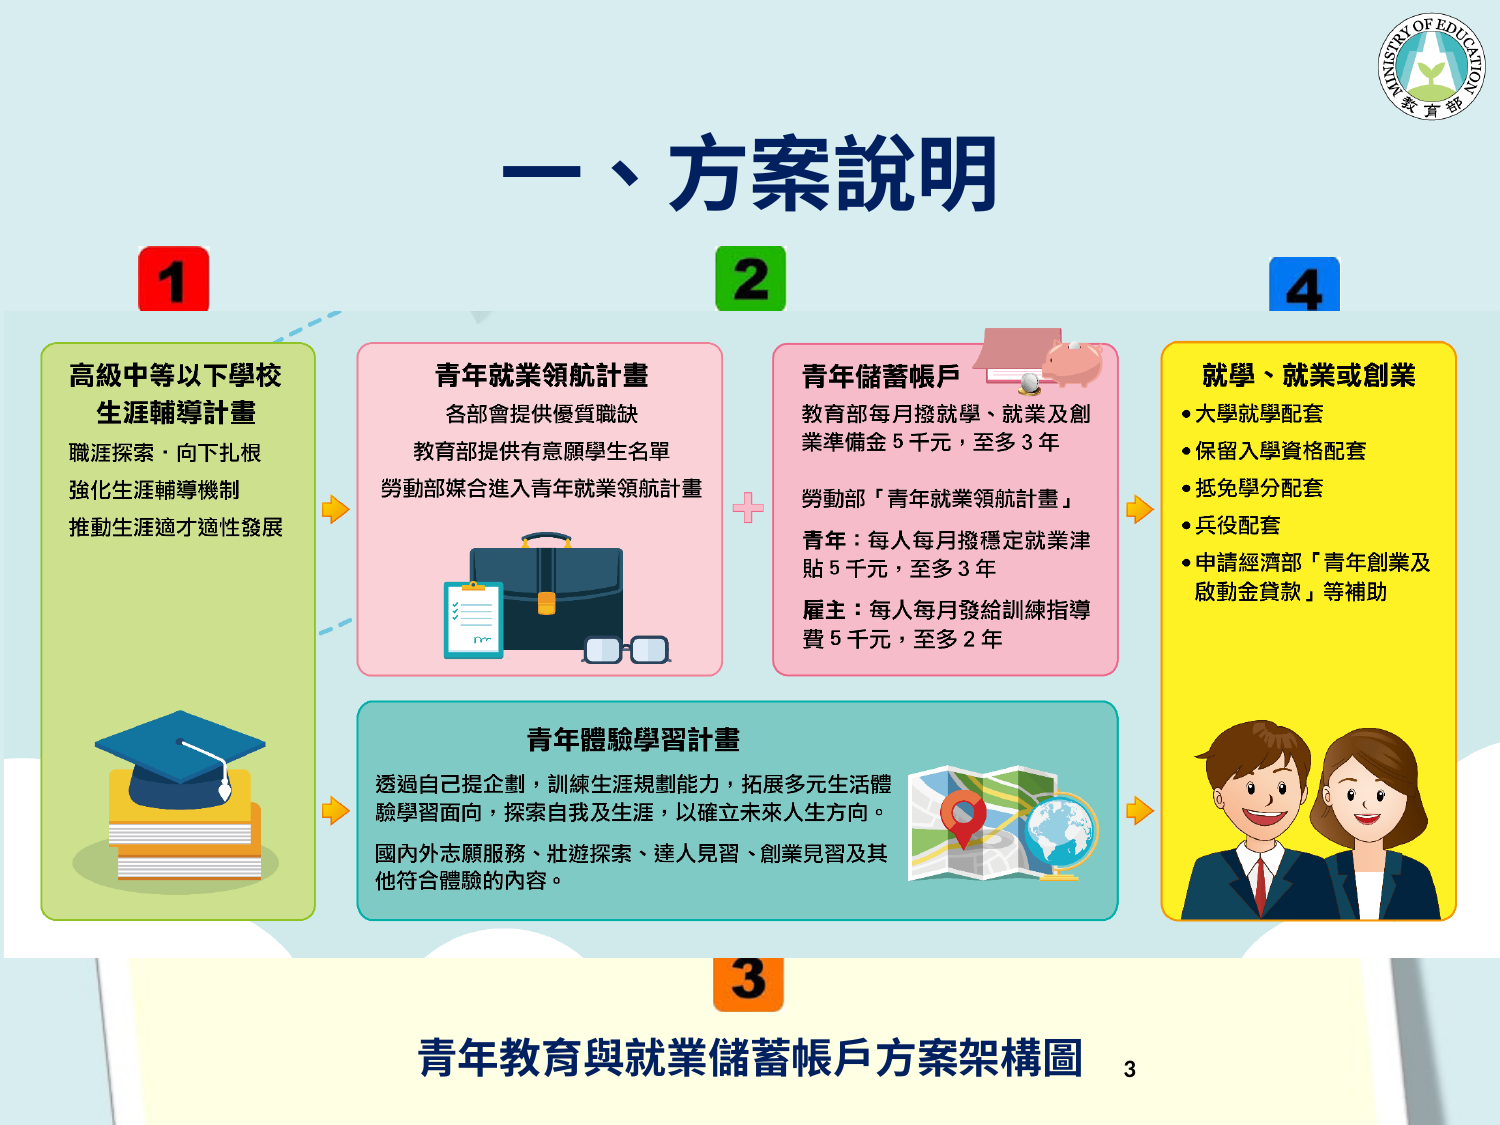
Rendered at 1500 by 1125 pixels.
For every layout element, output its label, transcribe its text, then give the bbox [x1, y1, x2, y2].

text_box 青年教育與就業儲蓄帳戶方案架構圖 [0, 1011, 1500, 1104]
text_box 3 [1108, 1037, 1459, 1098]
text_box 一、方案說明 [0, 113, 1500, 208]
picture [1374, 10, 1488, 113]
picture [3, 246, 1500, 1012]
